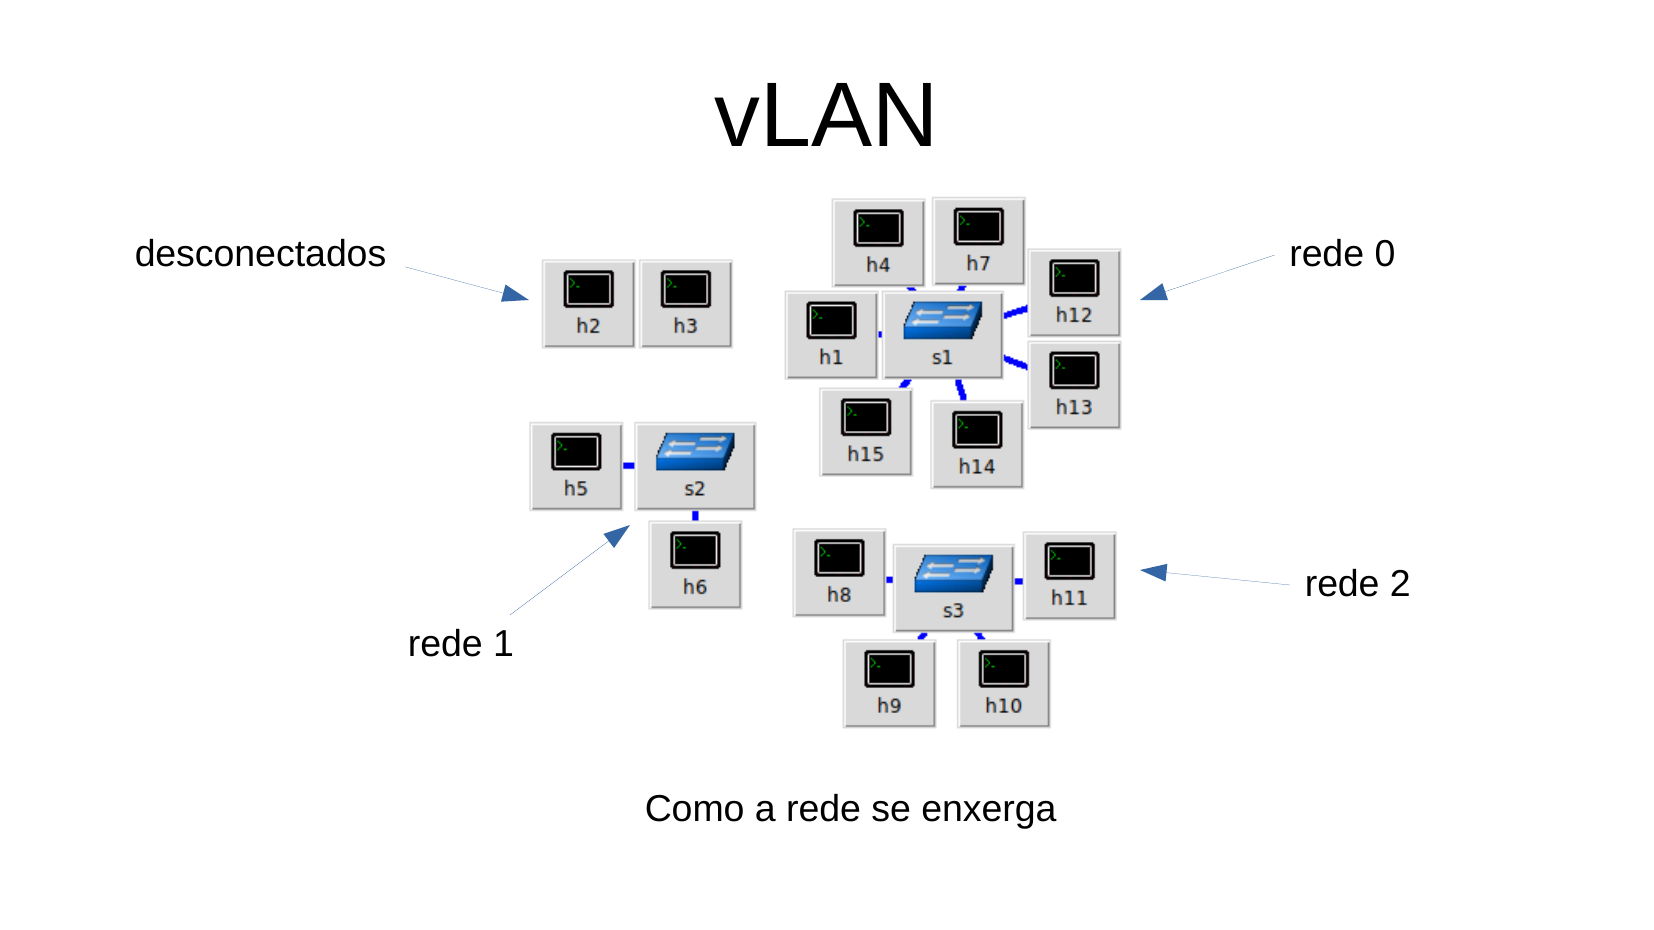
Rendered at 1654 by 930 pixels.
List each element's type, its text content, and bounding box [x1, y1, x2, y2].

text_box Como a rede se enxerga [630, 780, 1072, 837]
text_box rede 2 [1290, 555, 1426, 612]
picture [528, 194, 1128, 739]
text_box desconectados [120, 225, 402, 282]
text_box rede 0 [1274, 225, 1411, 282]
text_box rede 1 [393, 615, 529, 672]
title vLAN [82, 37, 1571, 193]
